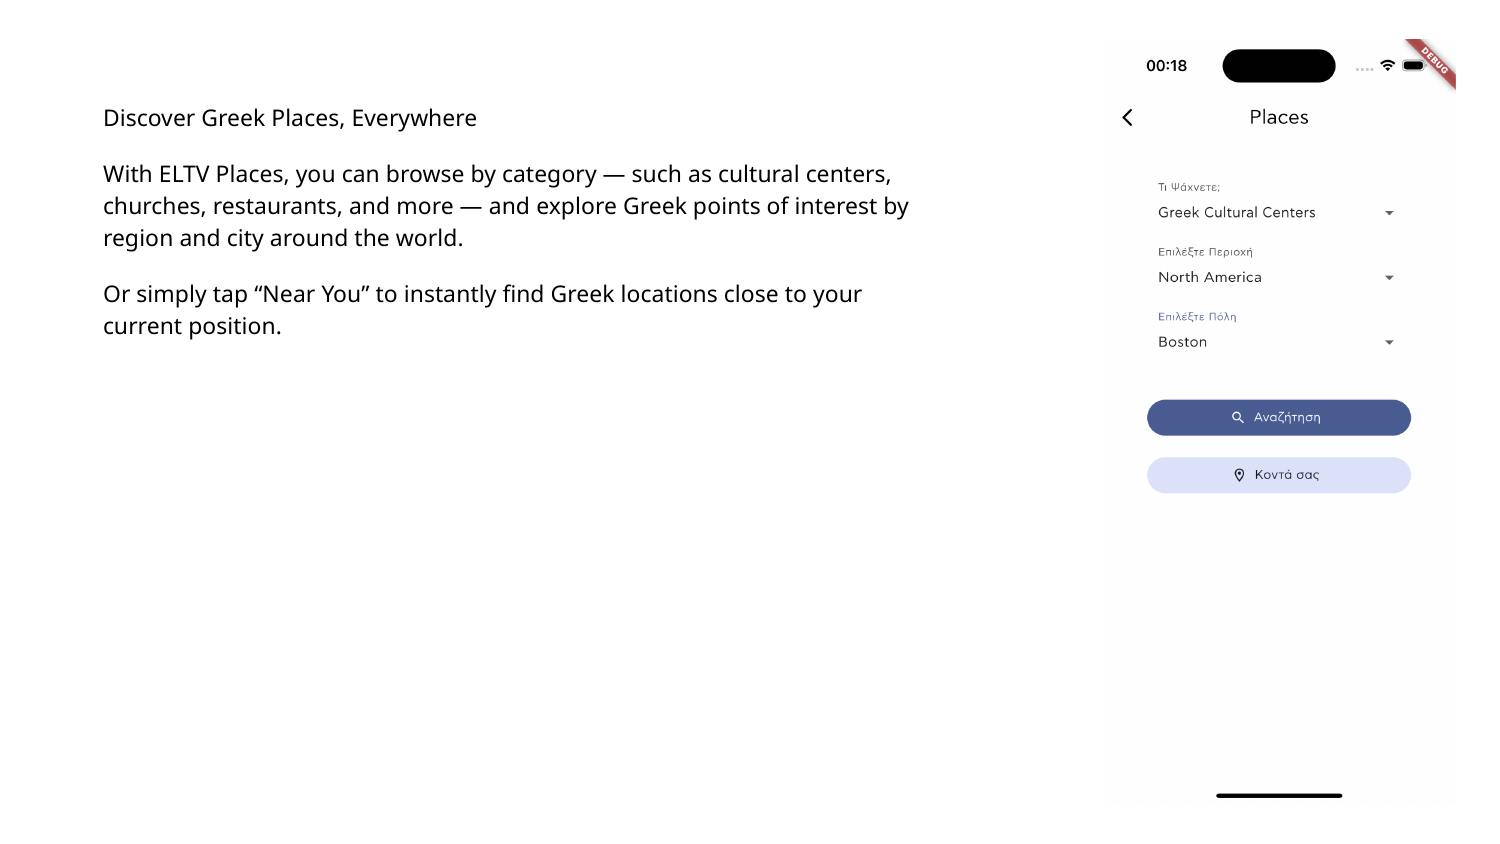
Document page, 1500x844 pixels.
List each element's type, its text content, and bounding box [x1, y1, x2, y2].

text_box Discover Greek Places, Everywhere With ELTV Places, you can browse by category — such as cultural centers, churches, restaurants, and more — and explore Greek points of interest by region and city around the world. Or simply tap “Near You” to instantly find Greek locations close to your current position. [88, 84, 962, 354]
picture [1102, 39, 1456, 805]
